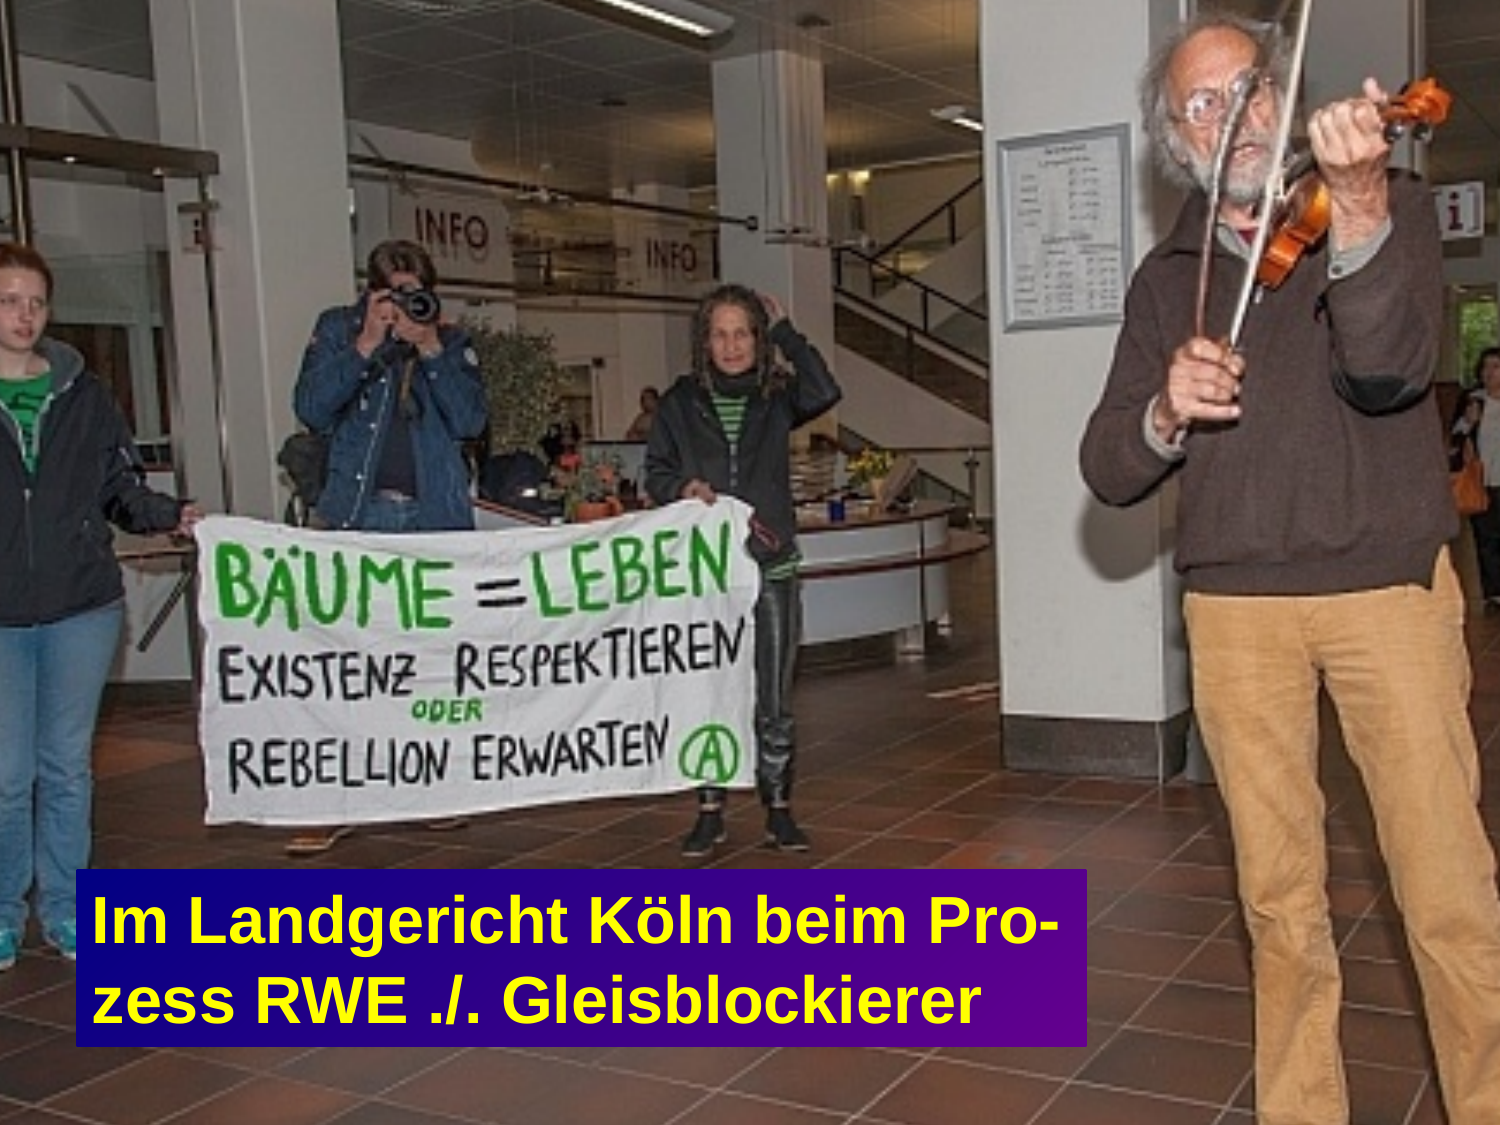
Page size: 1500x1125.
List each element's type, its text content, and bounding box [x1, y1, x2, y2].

text_box Im Landgericht Köln beim Pro-zess RWE ./. Gleisblockierer [76, 869, 1087, 1047]
picture [0, 0, 1500, 1125]
